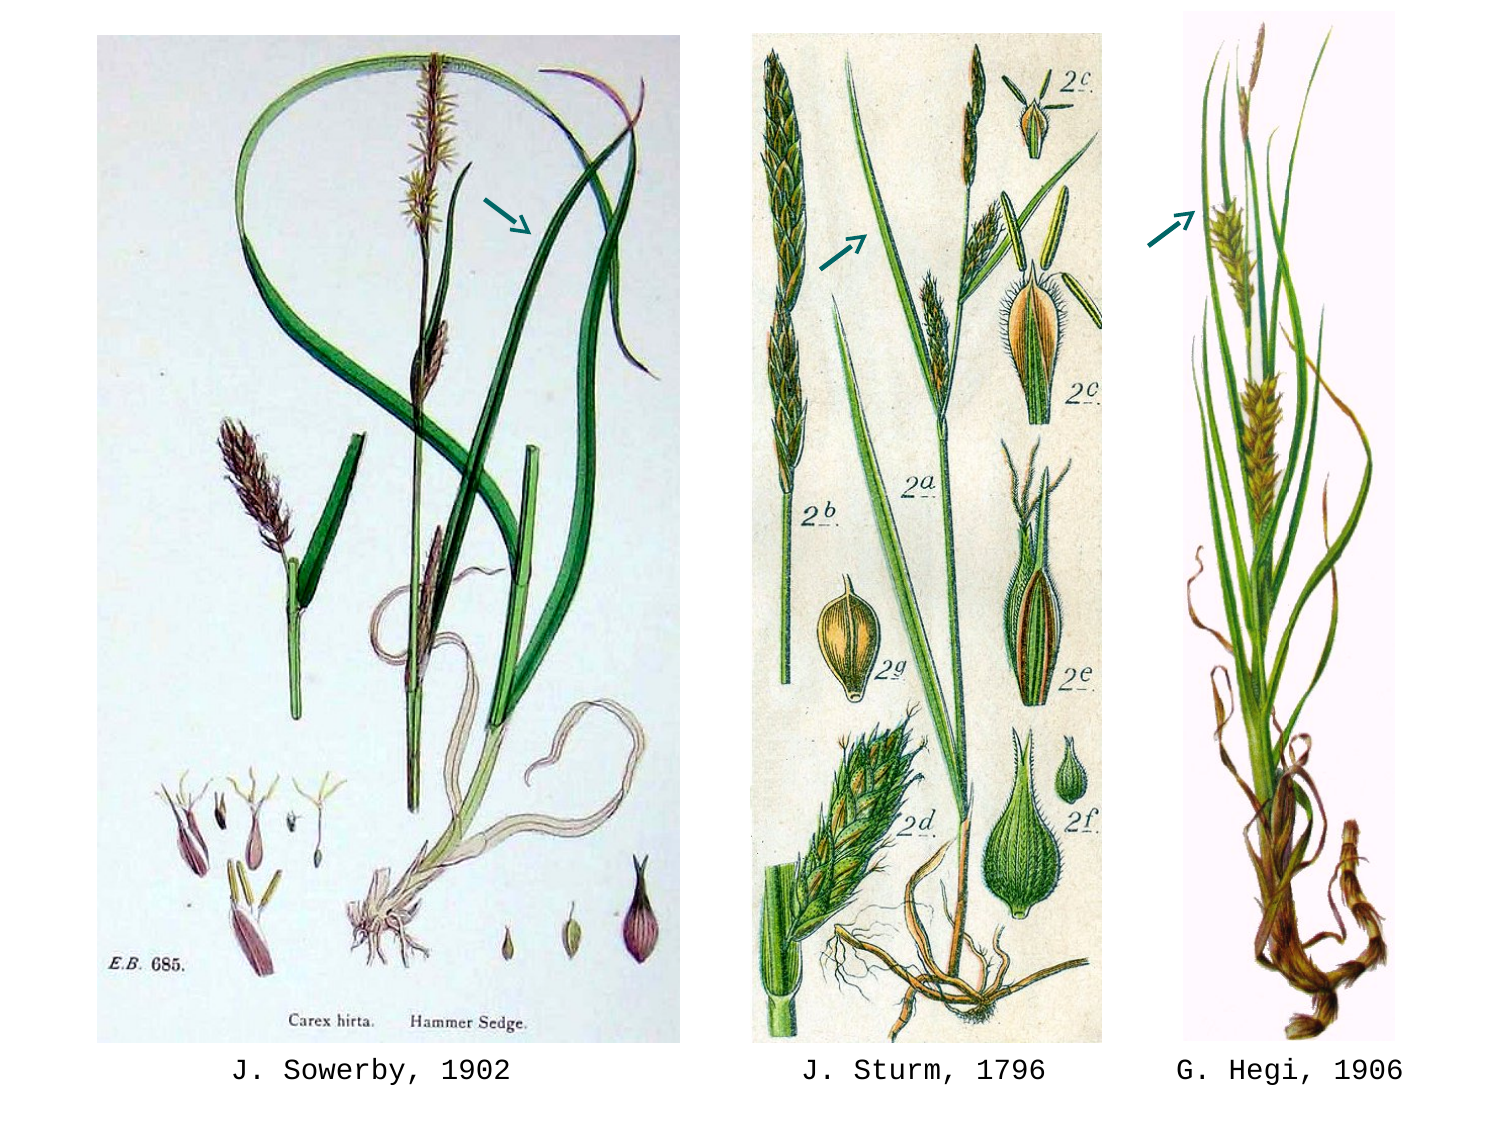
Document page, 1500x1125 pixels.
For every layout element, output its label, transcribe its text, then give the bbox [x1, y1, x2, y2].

picture [1183, 11, 1395, 1041]
picture [750, 33, 1102, 1044]
text_box J. Sowerby, 1902 [216, 1044, 526, 1094]
text_box G. Hegi, 1906 [1161, 1042, 1419, 1094]
picture [97, 35, 680, 1044]
picture [1183, 216, 1188, 226]
text_box J. Sturm, 1796 [786, 1044, 1061, 1094]
